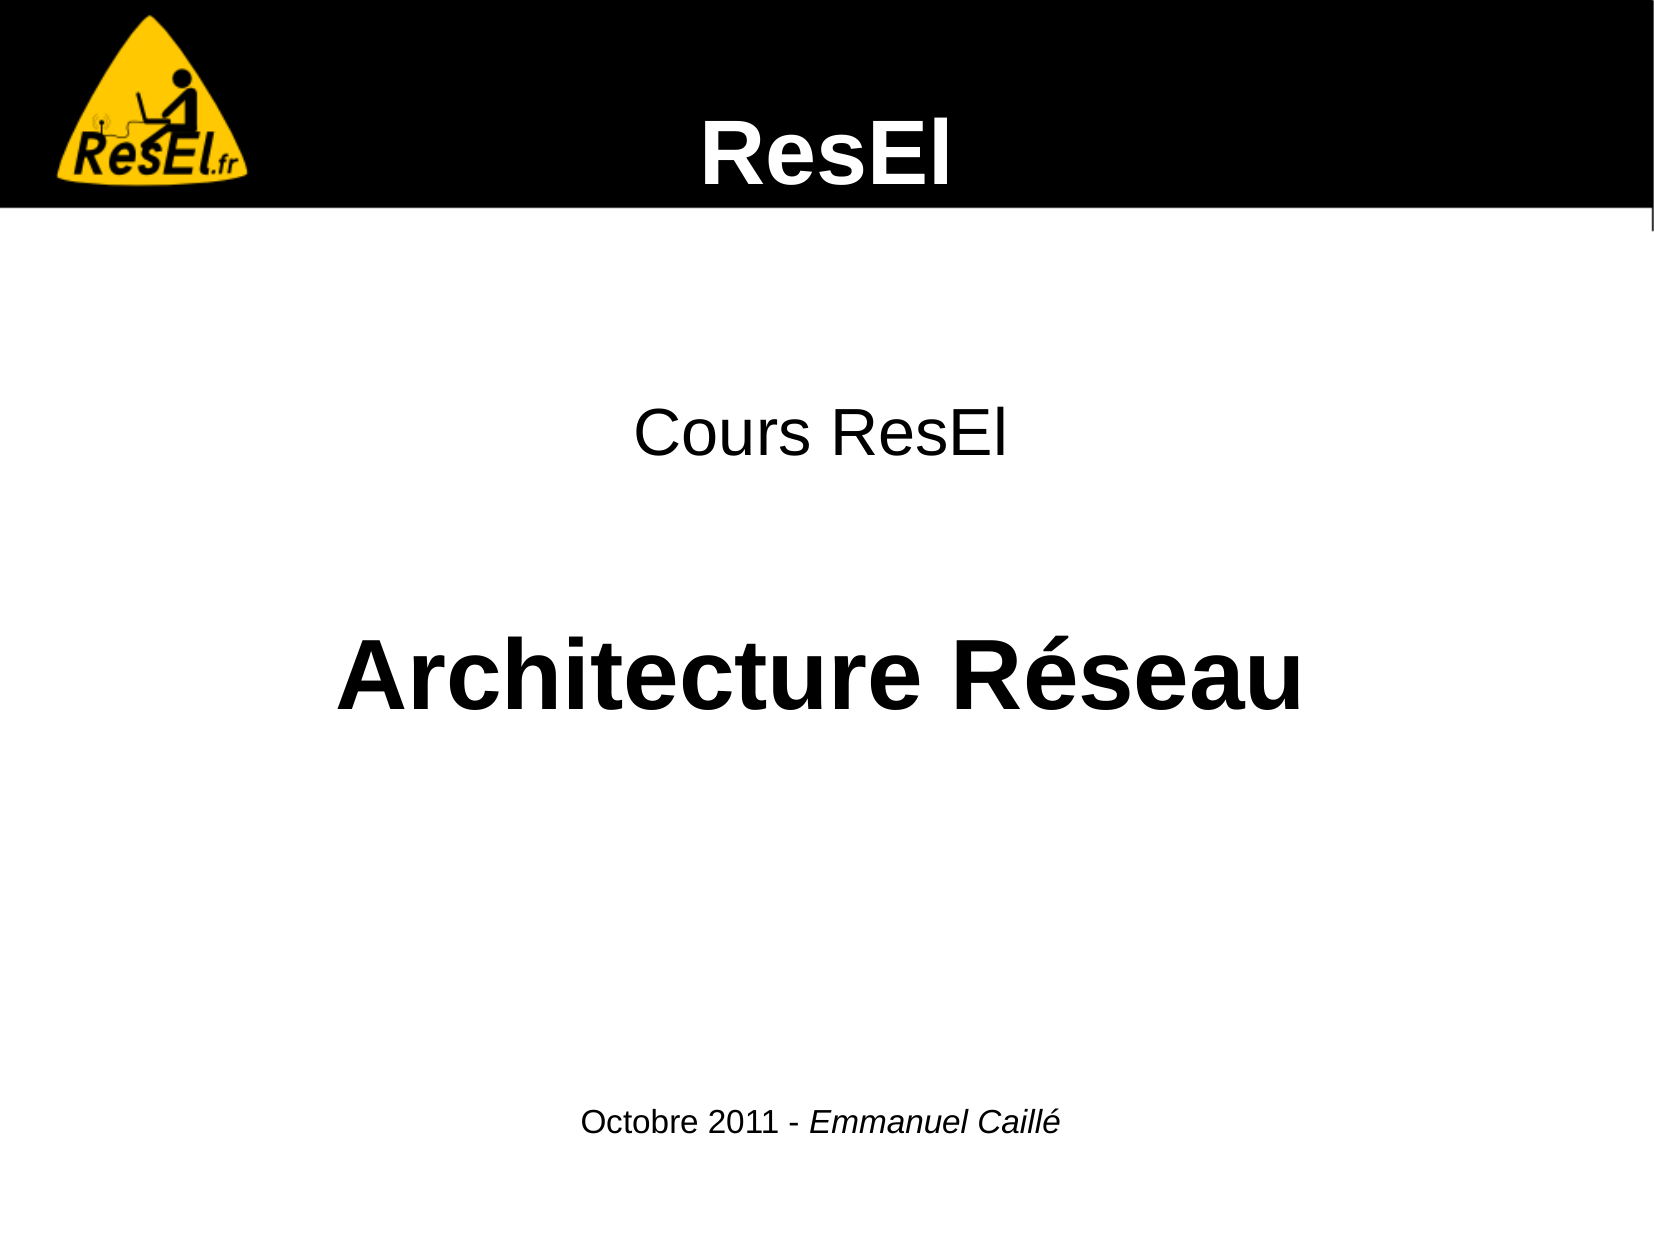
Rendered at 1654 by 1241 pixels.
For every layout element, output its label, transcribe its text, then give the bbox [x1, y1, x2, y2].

picture [0, 0, 1654, 1241]
title ResEl [82, 49, 1571, 257]
subtitle Cours ResEl Architecture Réseau Octobre 2011 - Emmanuel Caillé [76, 295, 1565, 1241]
